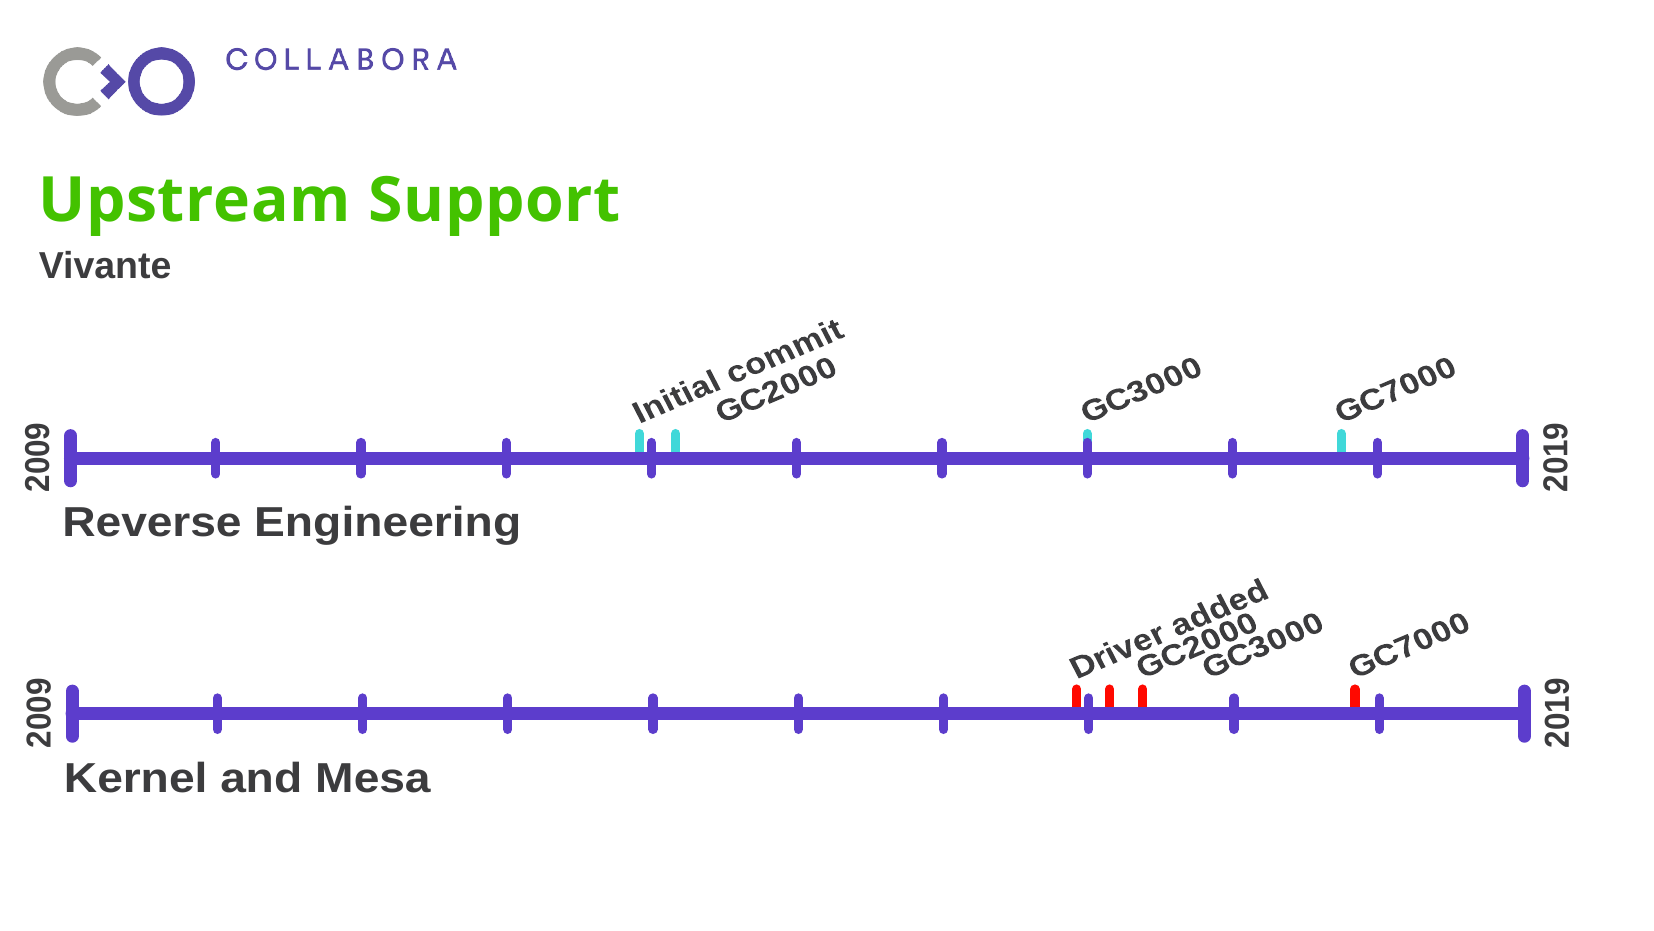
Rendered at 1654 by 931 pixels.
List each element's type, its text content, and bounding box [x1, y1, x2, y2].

picture [3, 233, 1654, 827]
title Upstream Support [38, 159, 1614, 216]
picture [43, 47, 457, 116]
